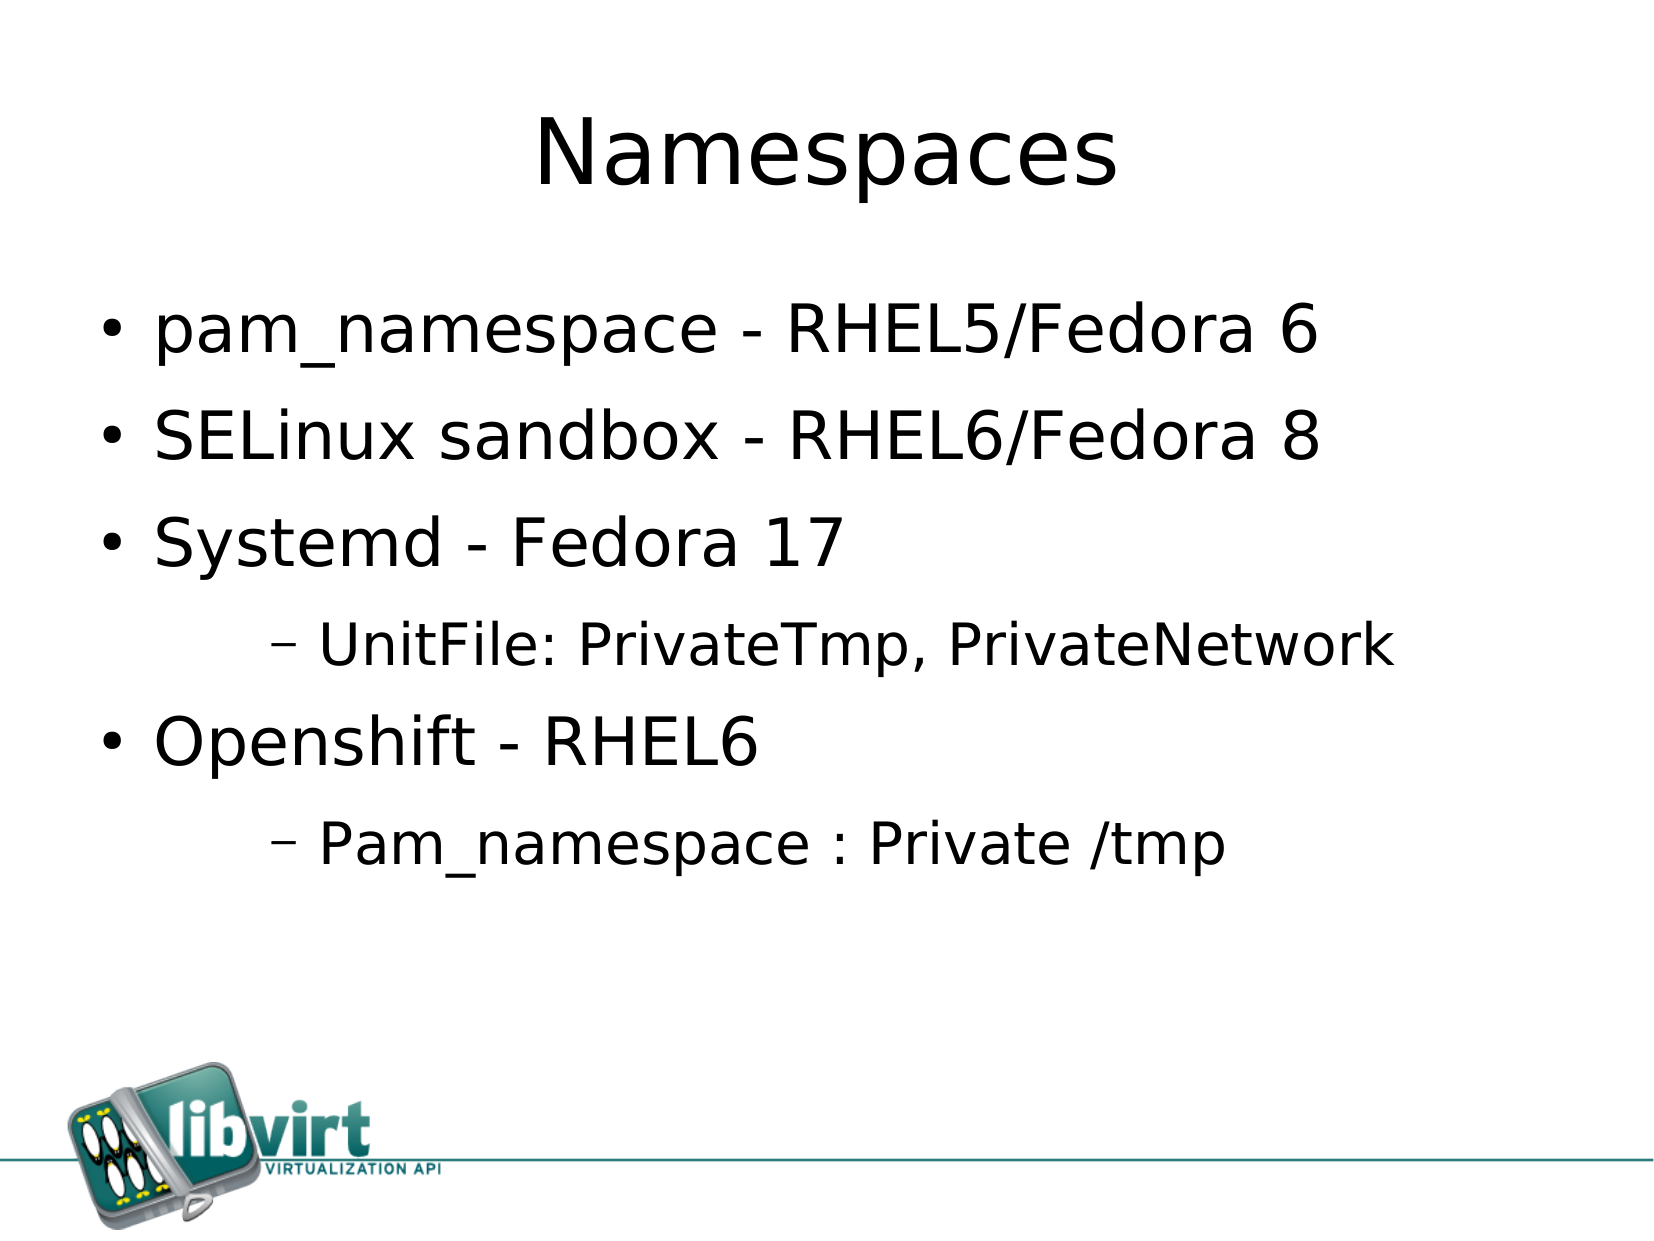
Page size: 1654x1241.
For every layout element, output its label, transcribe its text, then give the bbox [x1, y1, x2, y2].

list pam_namespace - RHEL5/Fedora 6 SELinux sandbox - RHEL6/Fedora 8 Systemd - Fedora 17 UnitFile: PrivateTmp, PrivateNetwork Openshift - RHEL6 Pam_namespace : Private /tmp [82, 290, 1571, 1010]
picture [0, 1062, 1654, 1230]
title Namespaces [82, 49, 1571, 257]
